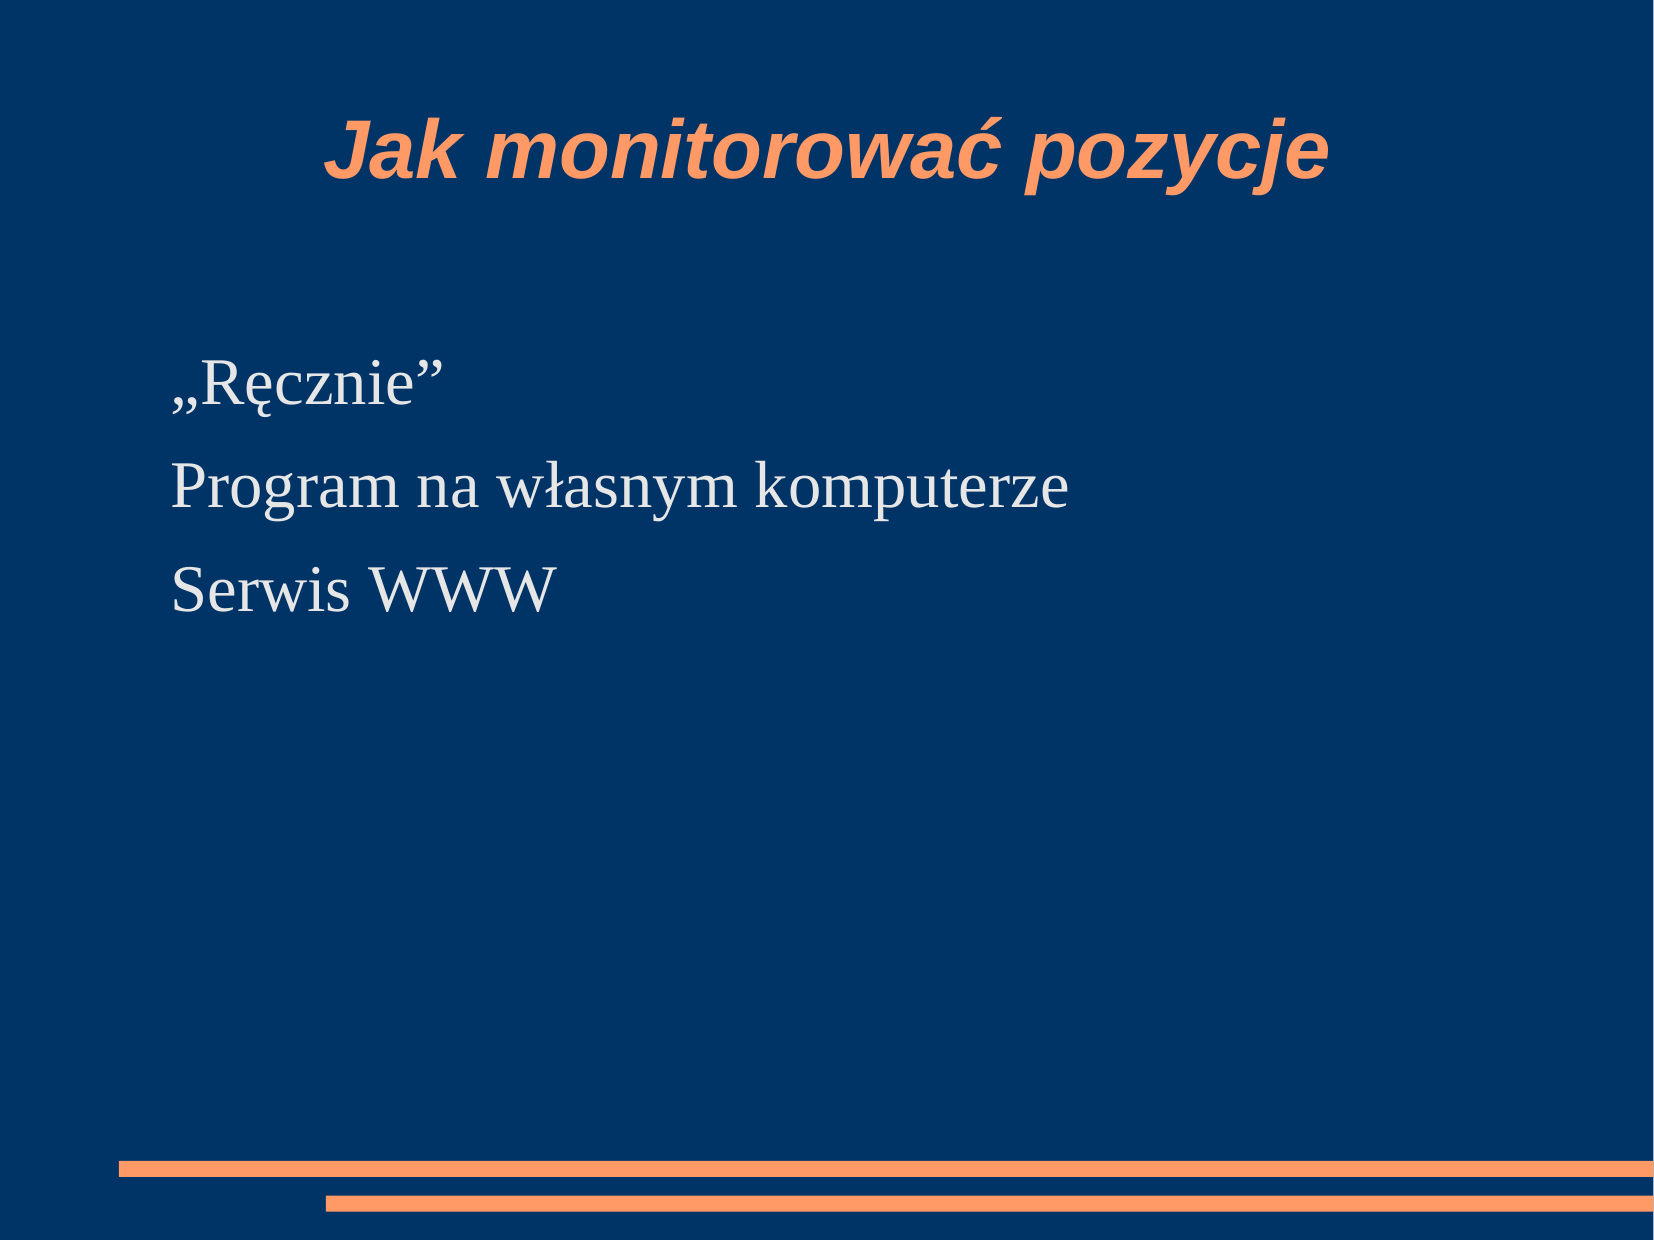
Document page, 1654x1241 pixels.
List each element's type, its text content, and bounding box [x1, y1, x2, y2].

title Jak monitorować pozycje [121, 46, 1534, 254]
list „Ręcznie” Program na własnym komputerze Serwis WWW [152, 344, 1534, 1127]
